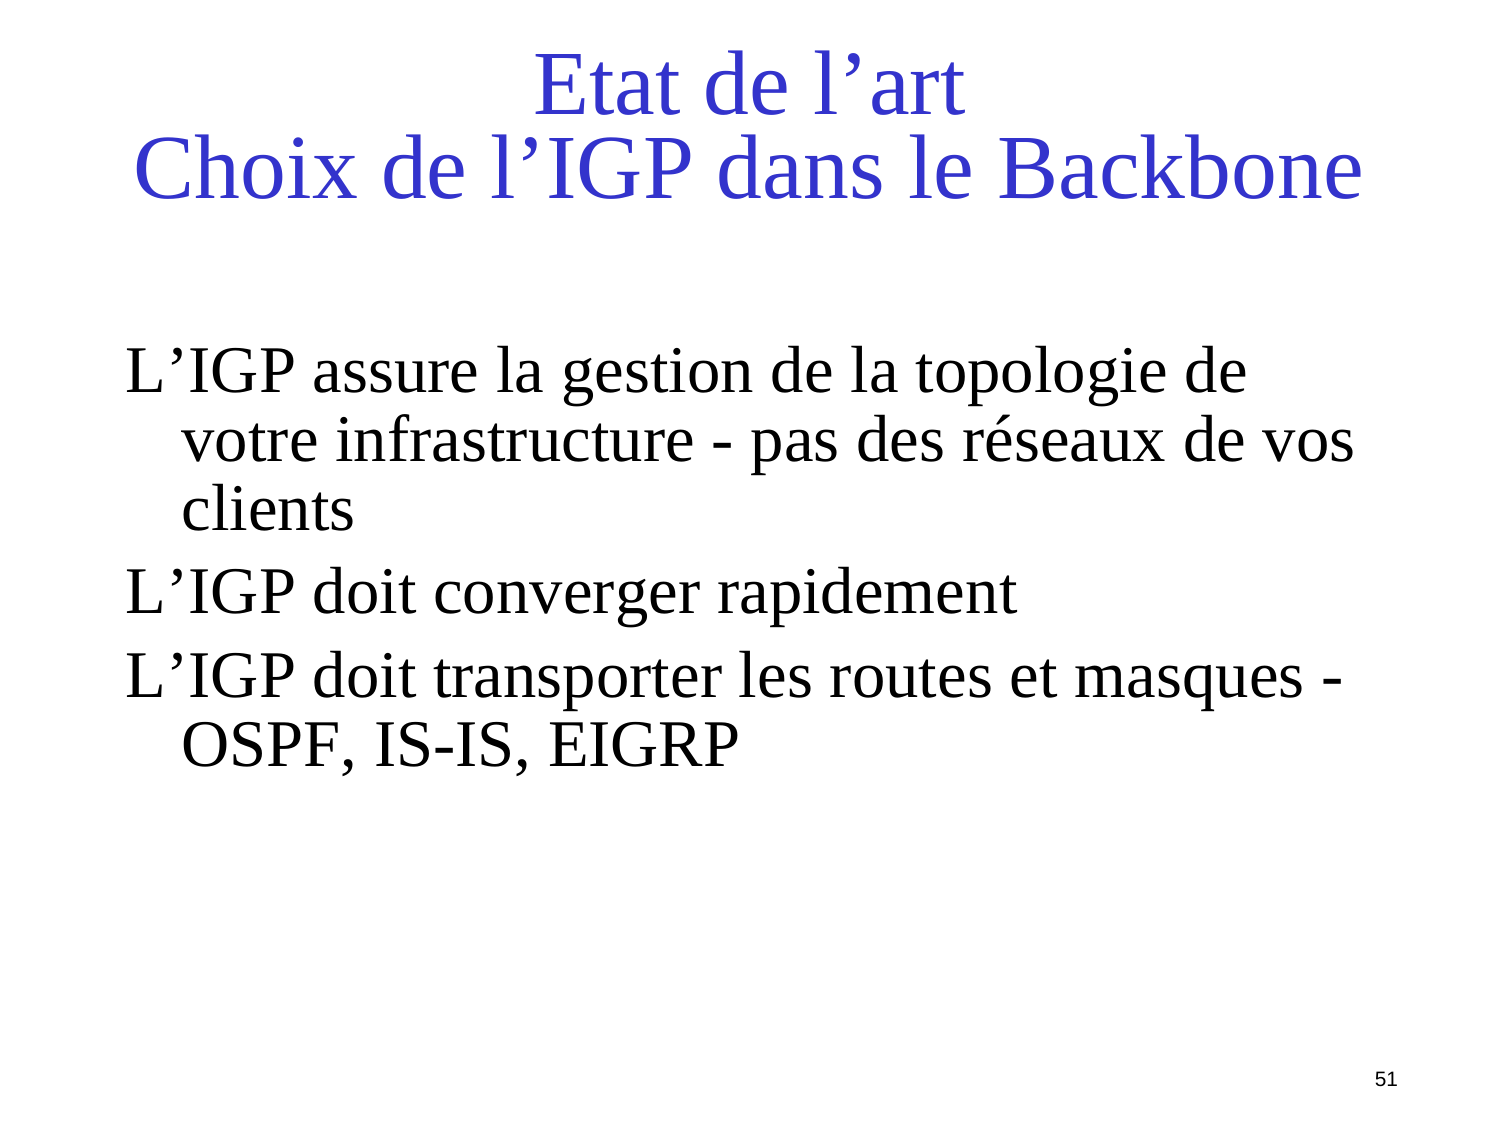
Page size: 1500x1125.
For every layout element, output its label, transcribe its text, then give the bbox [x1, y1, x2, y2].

title Etat de l’art Choix de l’IGP dans le Backbone [112, 25, 1388, 238]
list L’IGP assure la gestion de la topologie de votre infrastructure - pas des réseaux de vos clients L’IGP doit converger rapidement L’IGP doit transporter les routes et masques - OSPF, IS-IS, EIGRP [112, 290, 1413, 828]
